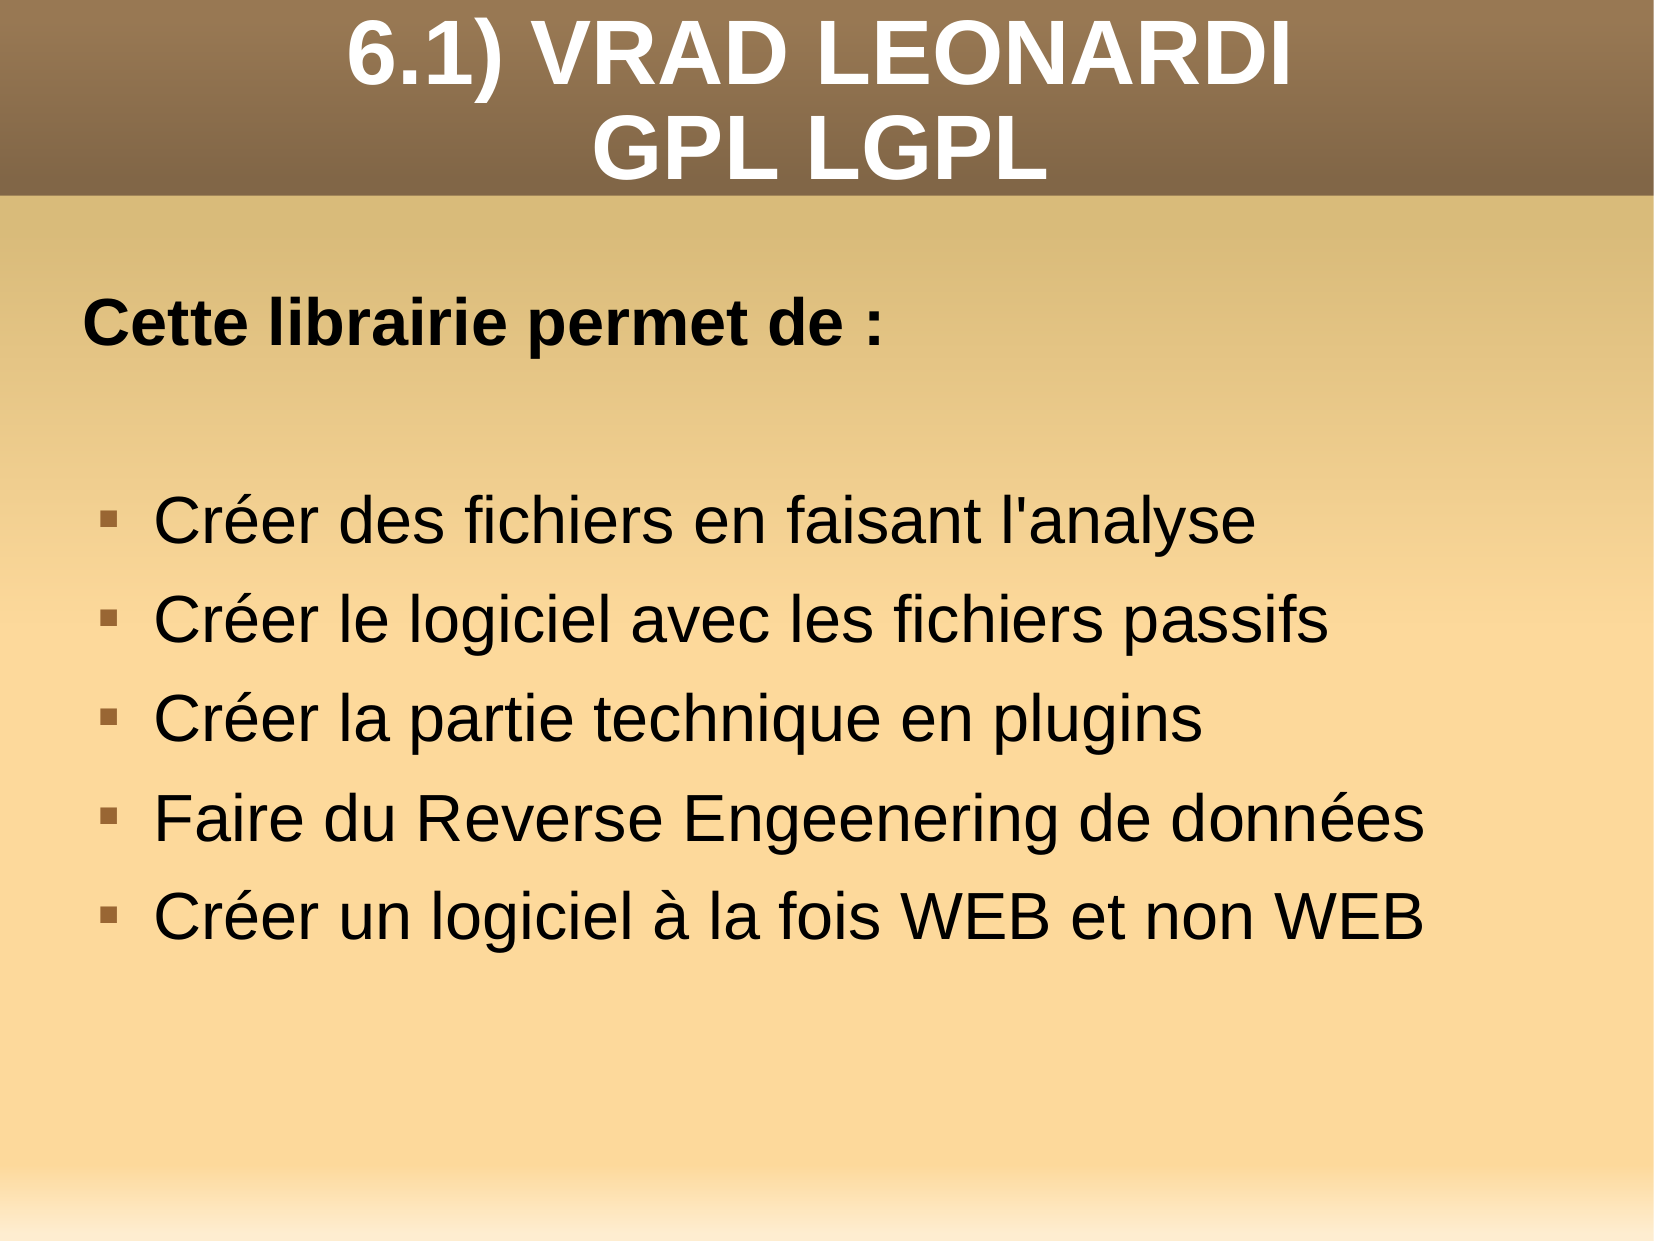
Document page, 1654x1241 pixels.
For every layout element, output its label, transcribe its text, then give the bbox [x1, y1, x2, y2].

picture [0, 0, 1654, 1241]
title 6.1) VRAD LEONARDI GPL LGPL [76, 4, 1565, 203]
list Cette librairie permet de : Créer des fichiers en faisant l'analyse Créer le logiciel avec les fichiers passifs Créer la partie technique en plugins Faire du Reverse Engeenering de données Créer un logiciel à la fois WEB et non WEB [82, 290, 1571, 1094]
